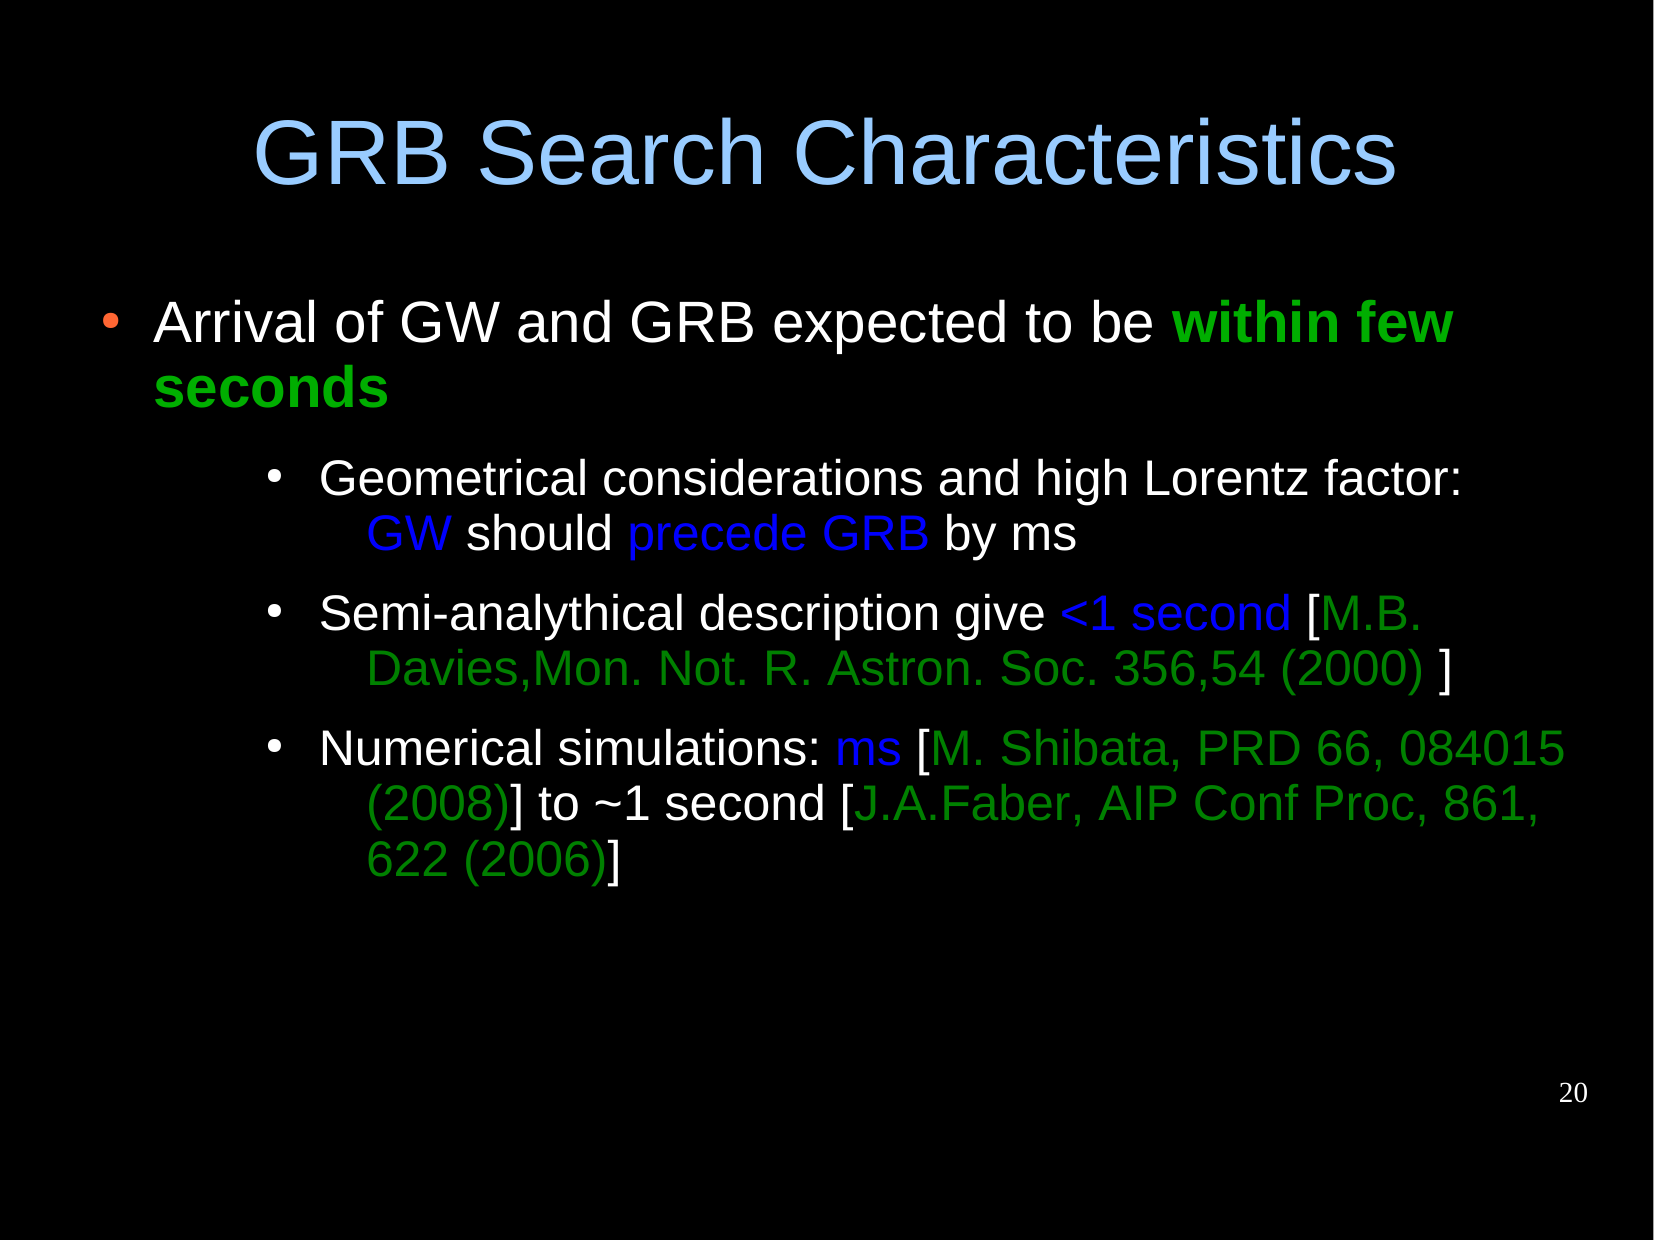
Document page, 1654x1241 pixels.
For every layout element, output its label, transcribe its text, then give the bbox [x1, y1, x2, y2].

title GRB Search Characteristics [82, 49, 1571, 257]
list Arrival of GW and GRB expected to be within few seconds Geometrical considerations and high Lorentz factor: GW should precede GRB by ms Semi-analythical description give <1 second [M.B. Davies,Mon. Not. R. Astron. Soc. 356,54 (2000) ] Numerical simulations: ms [M. Shibata, PRD 66, 084015 (2008)] to ~1 second [J.A.Faber, AIP Conf Proc, 861, 622 (2006)] [82, 290, 1571, 1094]
